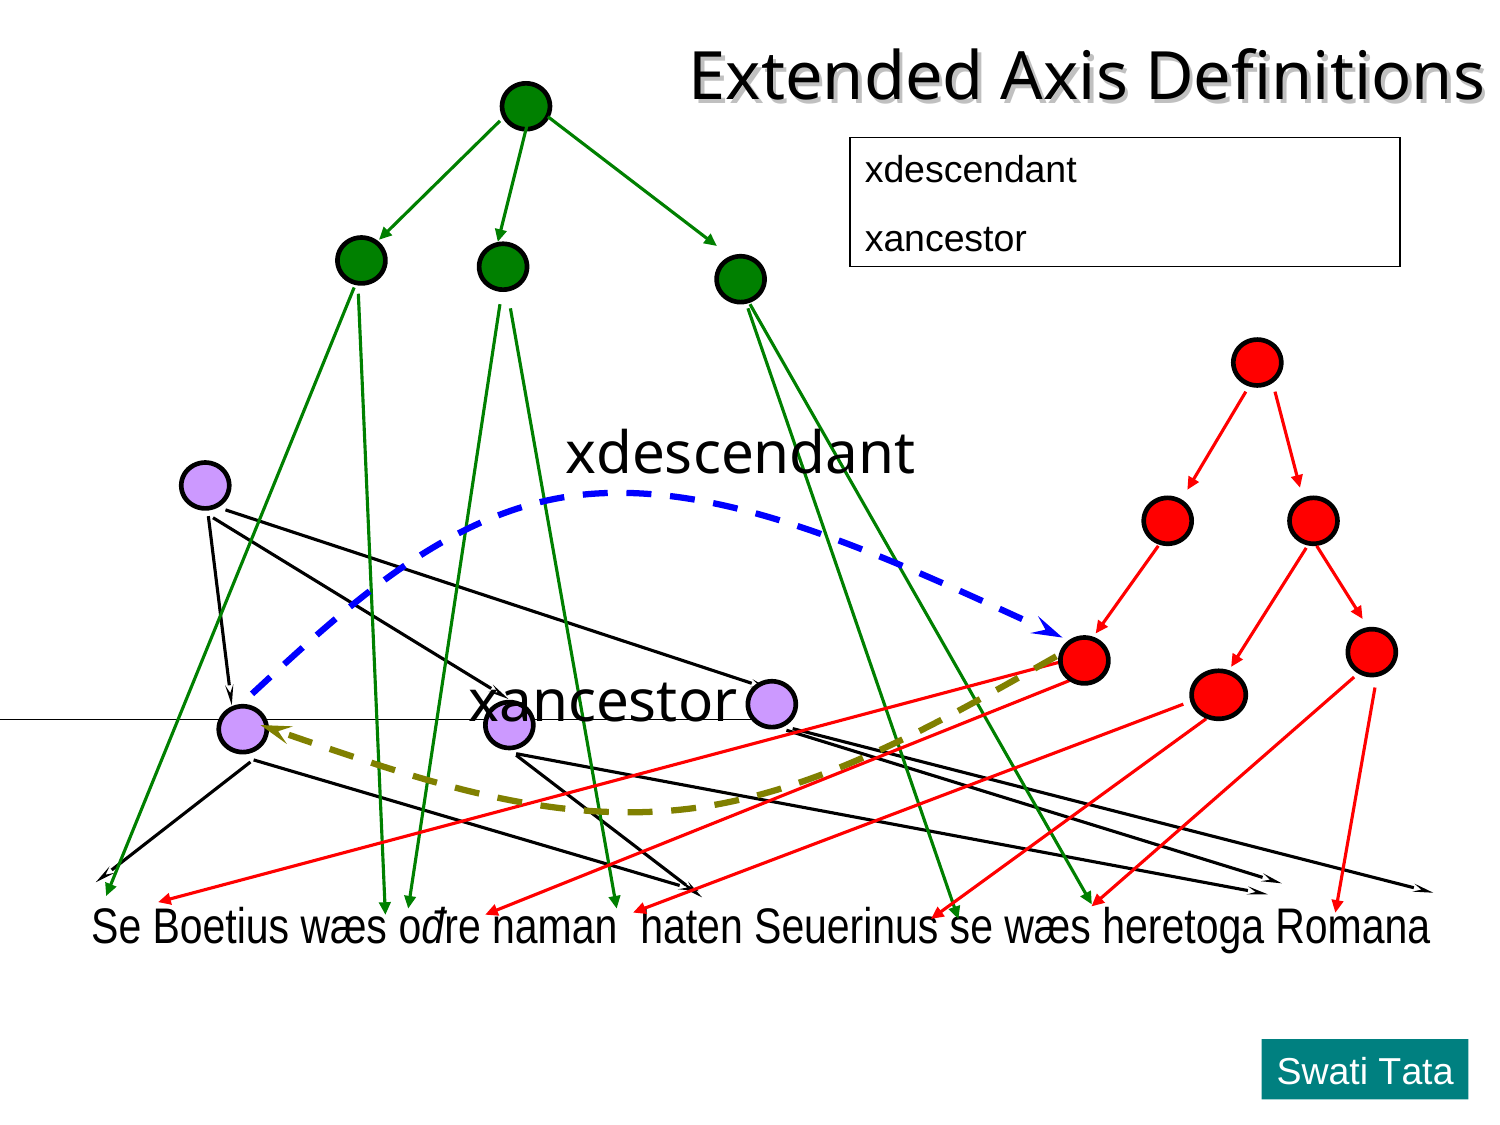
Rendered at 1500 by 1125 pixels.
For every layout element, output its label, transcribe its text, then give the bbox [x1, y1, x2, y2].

text_box Se Boetius wæs ođre naman haten Seuerinus se wæs heretoga Romana [76, 885, 1472, 962]
text_box [181, 462, 230, 509]
text_box [753, 681, 796, 728]
text_box [1289, 497, 1338, 544]
text_box [1233, 339, 1282, 386]
text_box xdescendant xancestor [849, 137, 1401, 267]
text_box [1347, 629, 1396, 676]
text_box [1060, 637, 1109, 684]
text_box [502, 83, 550, 130]
text_box Extended Axis Definitions [674, 24, 1500, 121]
text_box Swati Tata [1261, 1039, 1469, 1100]
text_box [1191, 670, 1246, 719]
text_box xancestor [454, 655, 753, 741]
text_box [492, 741, 527, 748]
text_box [1143, 497, 1192, 544]
text_box [479, 243, 528, 290]
text_box xdescendant [551, 407, 931, 493]
text_box [218, 706, 267, 753]
text_box [716, 256, 765, 303]
text_box [337, 237, 386, 284]
